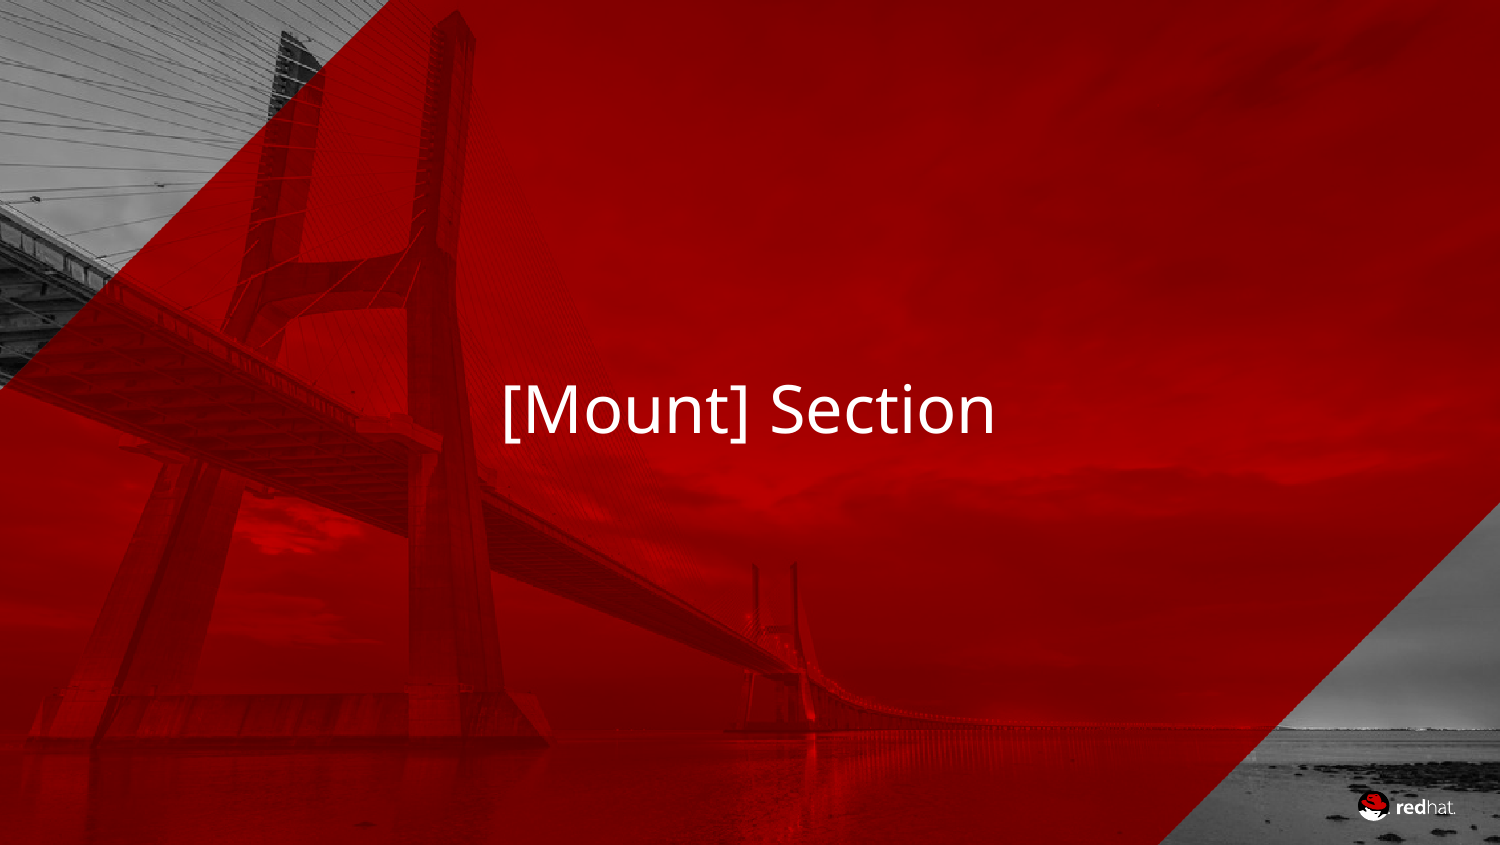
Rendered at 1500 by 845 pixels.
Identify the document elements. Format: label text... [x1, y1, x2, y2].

title [Mount] Section [112, 330, 1388, 486]
picture [0, 0, 1500, 845]
